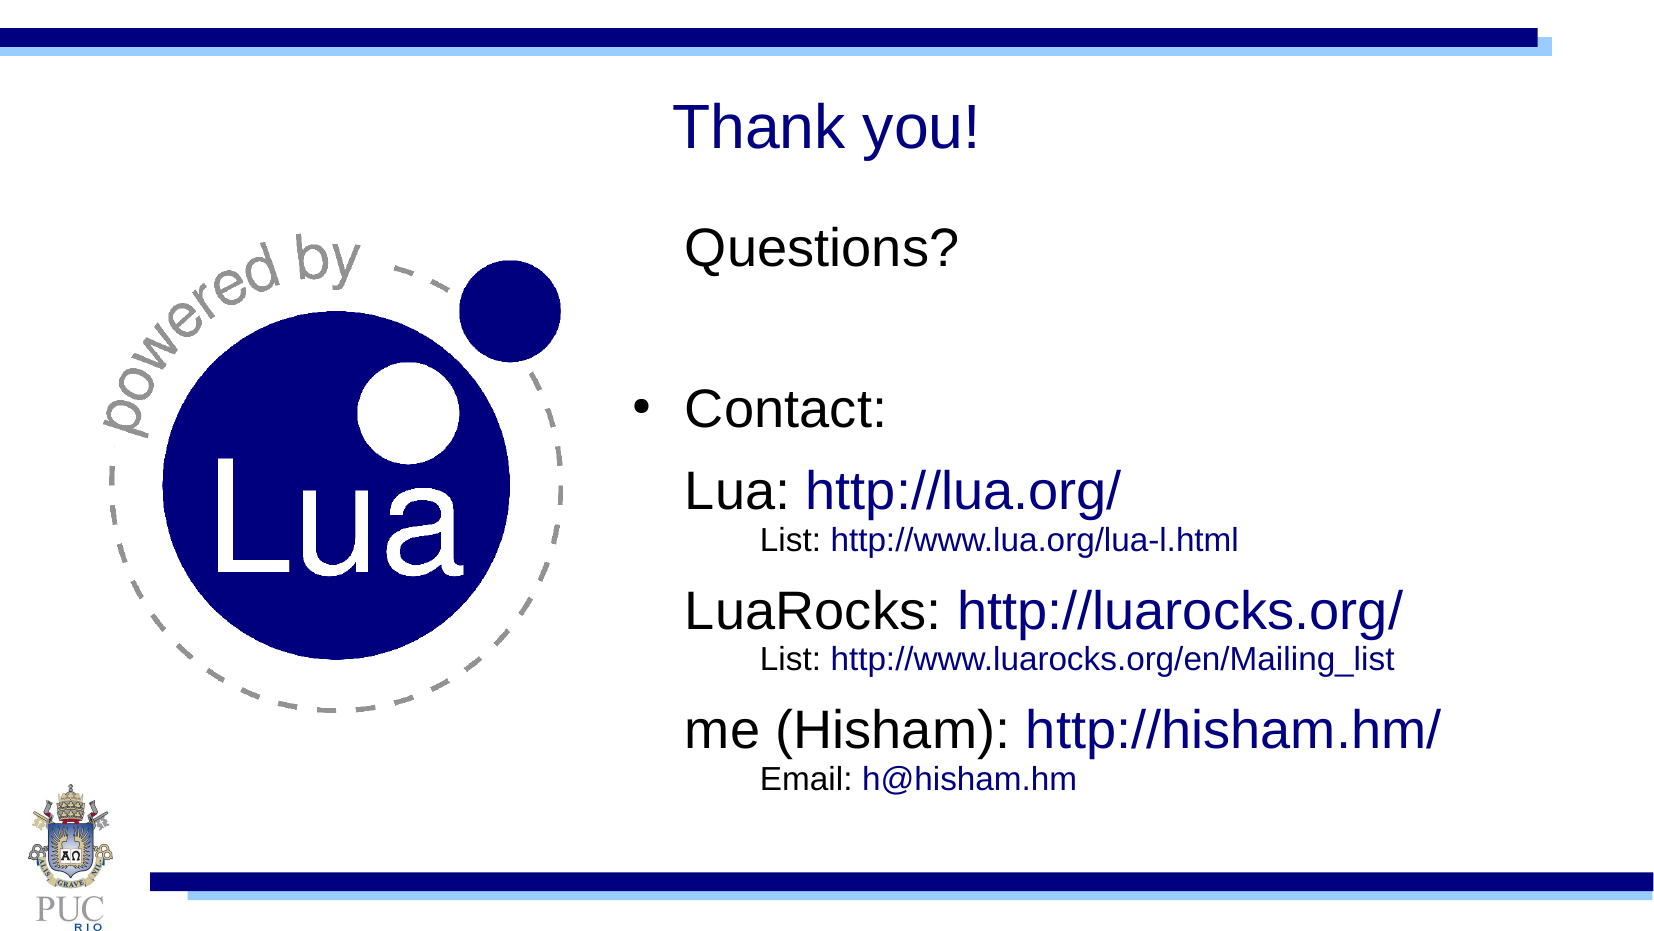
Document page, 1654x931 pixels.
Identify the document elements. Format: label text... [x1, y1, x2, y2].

list Questions? Contact: Lua: http://lua.org/ List: http://www.lua.org/lua-l.html LuaRocks: http://luarocks.org/ List: http://www.luarocks.org/en/Mailing_list me (Hisham): http://hisham.hm/ Email: h@hisham.hm [614, 217, 1654, 821]
picture [103, 233, 563, 713]
picture [28, 784, 113, 931]
title Thank you! [82, 48, 1571, 205]
